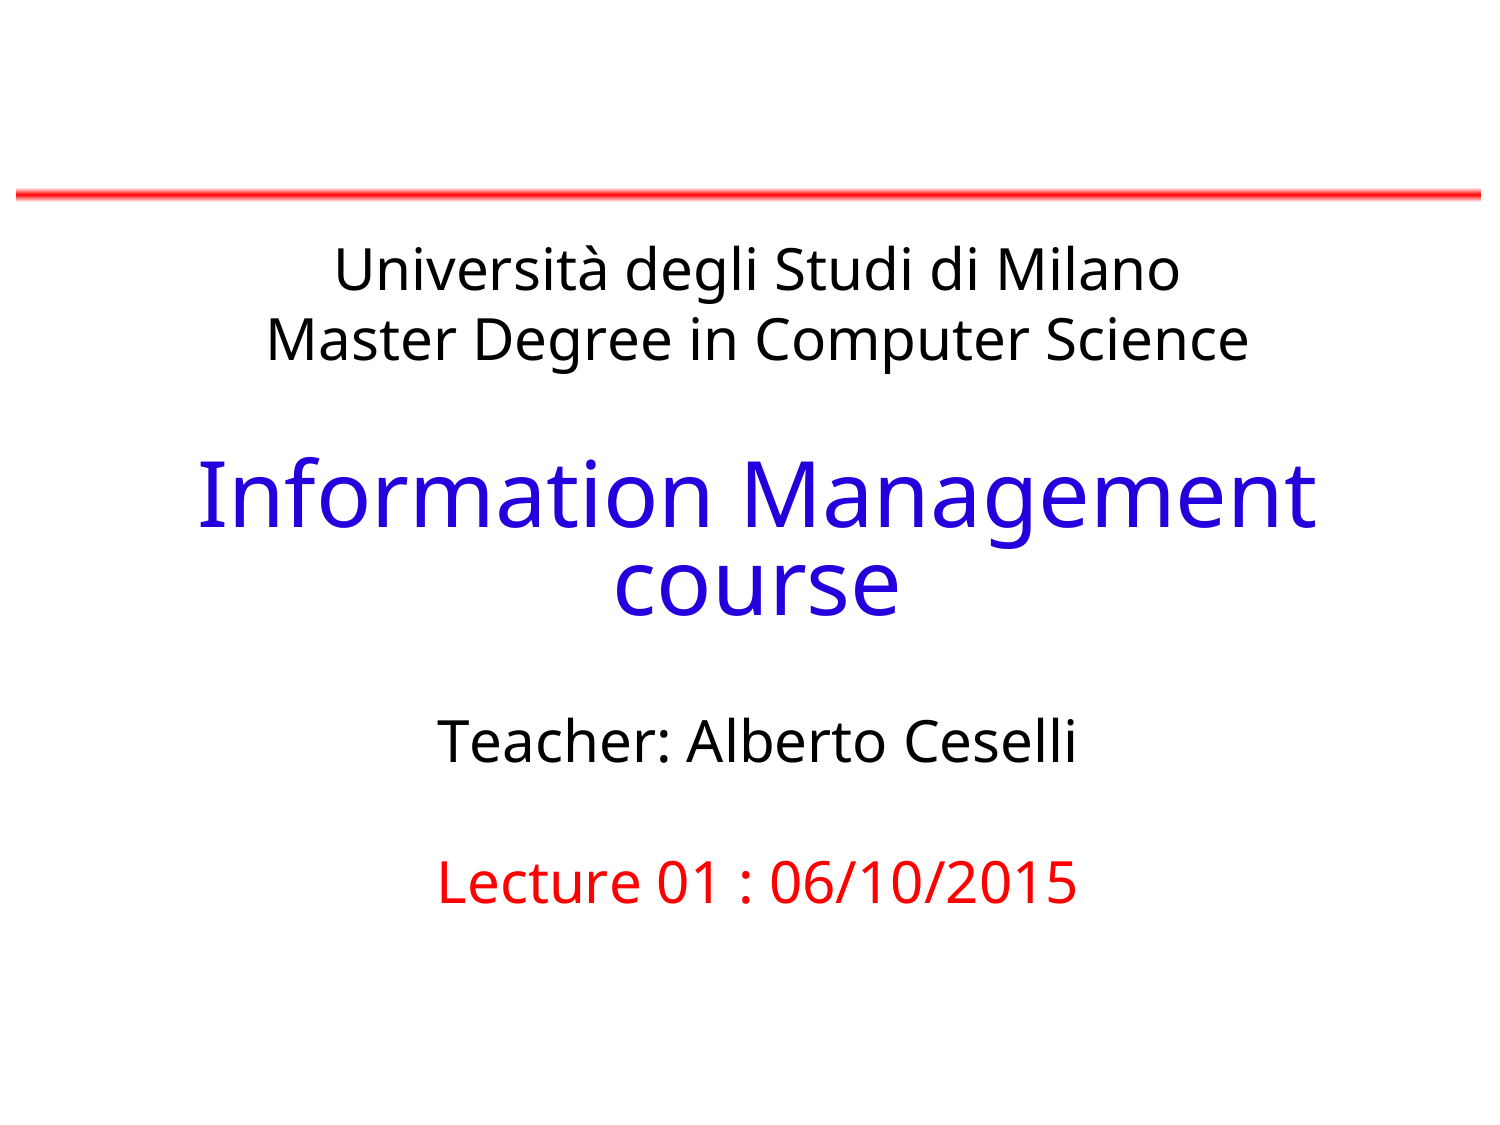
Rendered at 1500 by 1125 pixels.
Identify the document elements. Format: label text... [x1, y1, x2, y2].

subtitle Università degli Studi di Milano Master Degree in Computer Science Information Management course Teacher: Alberto Ceselli Lecture 01 : 06/10/2015 [124, 26, 1391, 1125]
